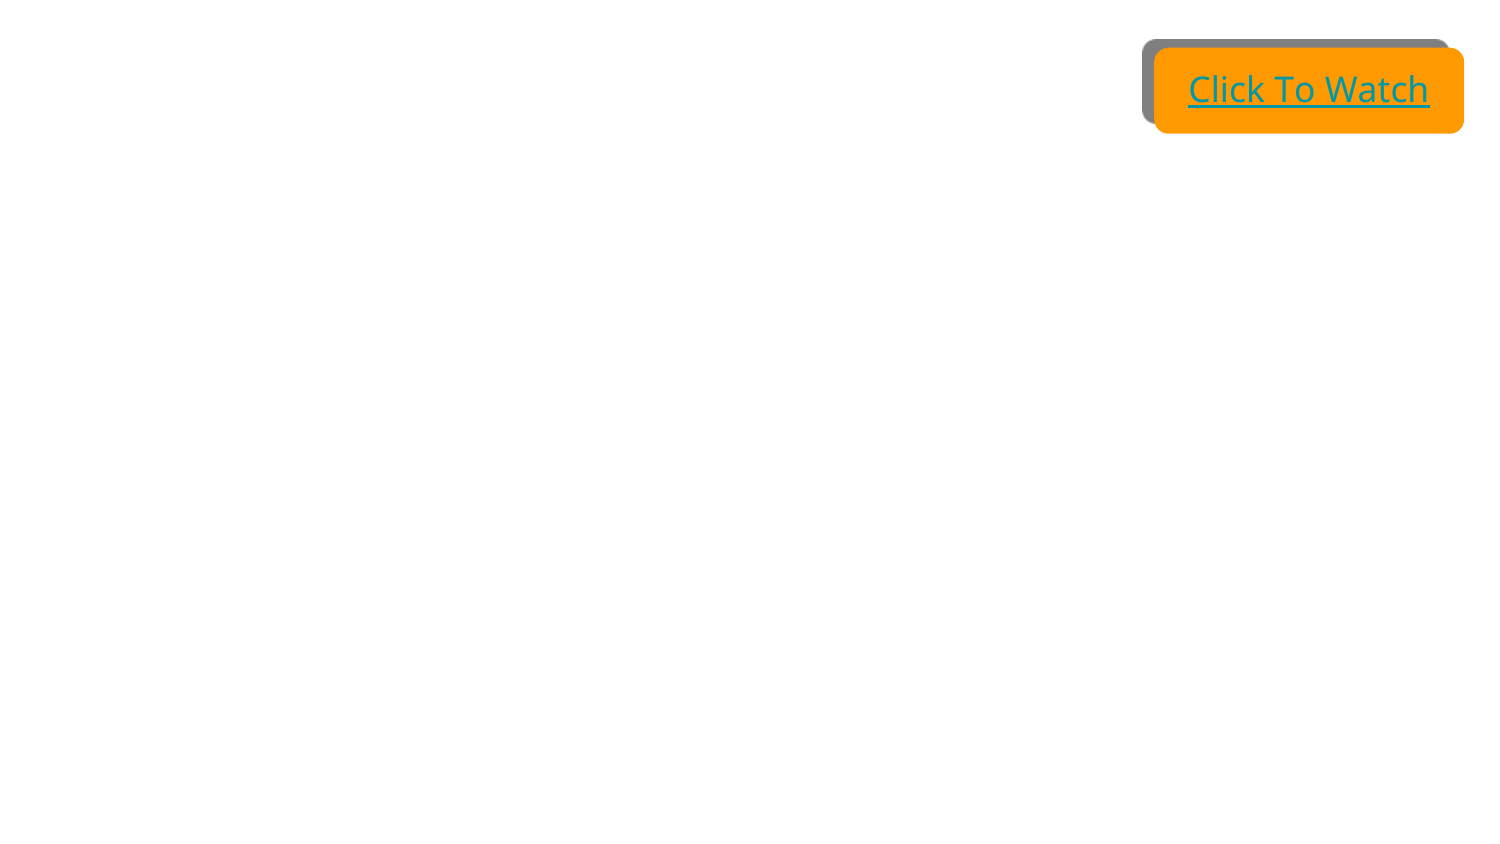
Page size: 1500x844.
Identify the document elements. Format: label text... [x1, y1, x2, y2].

text_box Click To Watch [1154, 47, 1465, 134]
